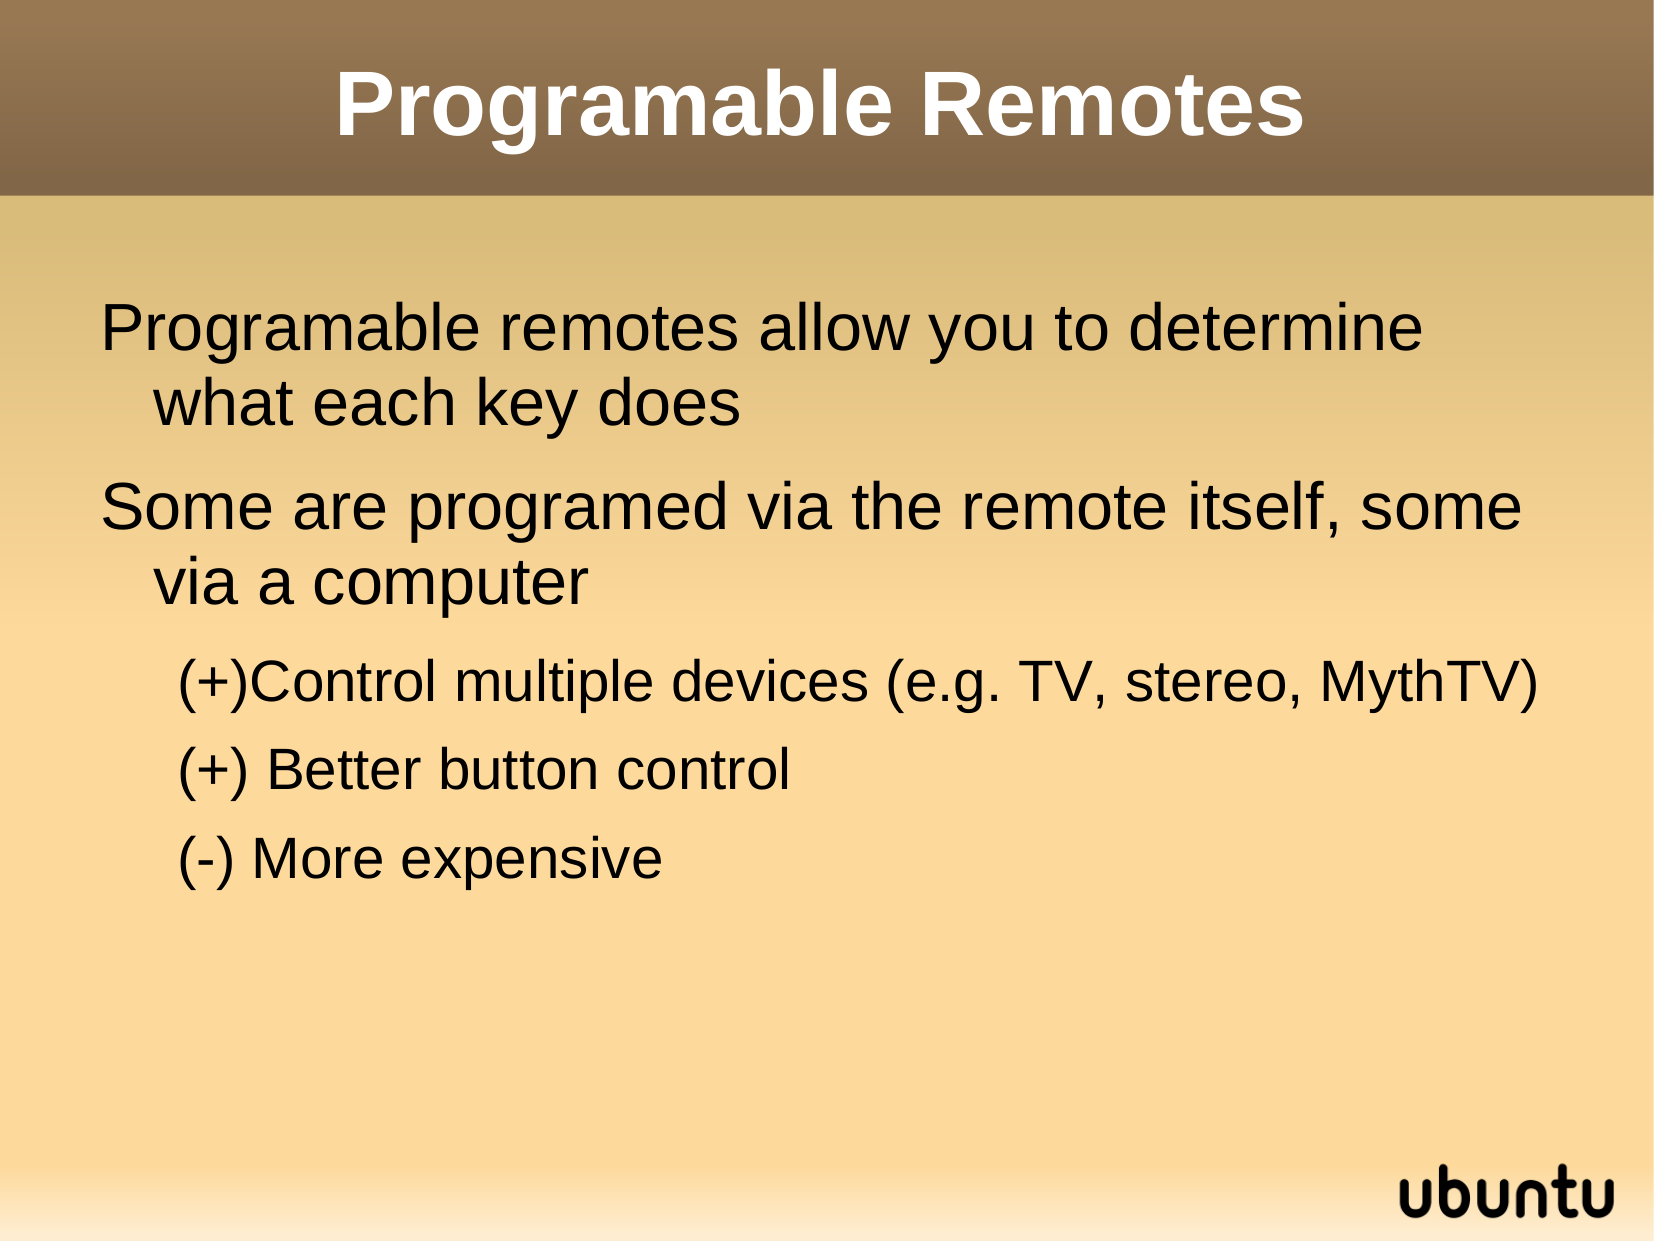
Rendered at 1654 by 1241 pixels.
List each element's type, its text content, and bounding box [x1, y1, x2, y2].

list Programable remotes allow you to determine what each key does Some are programed via the remote itself, some via a computer (+)Control multiple devices (e.g. TV, stereo, MythTV) (+) Better button control (-) More expensive [82, 290, 1571, 1094]
title Programable Remotes [76, 7, 1565, 200]
picture [0, 0, 1654, 1241]
